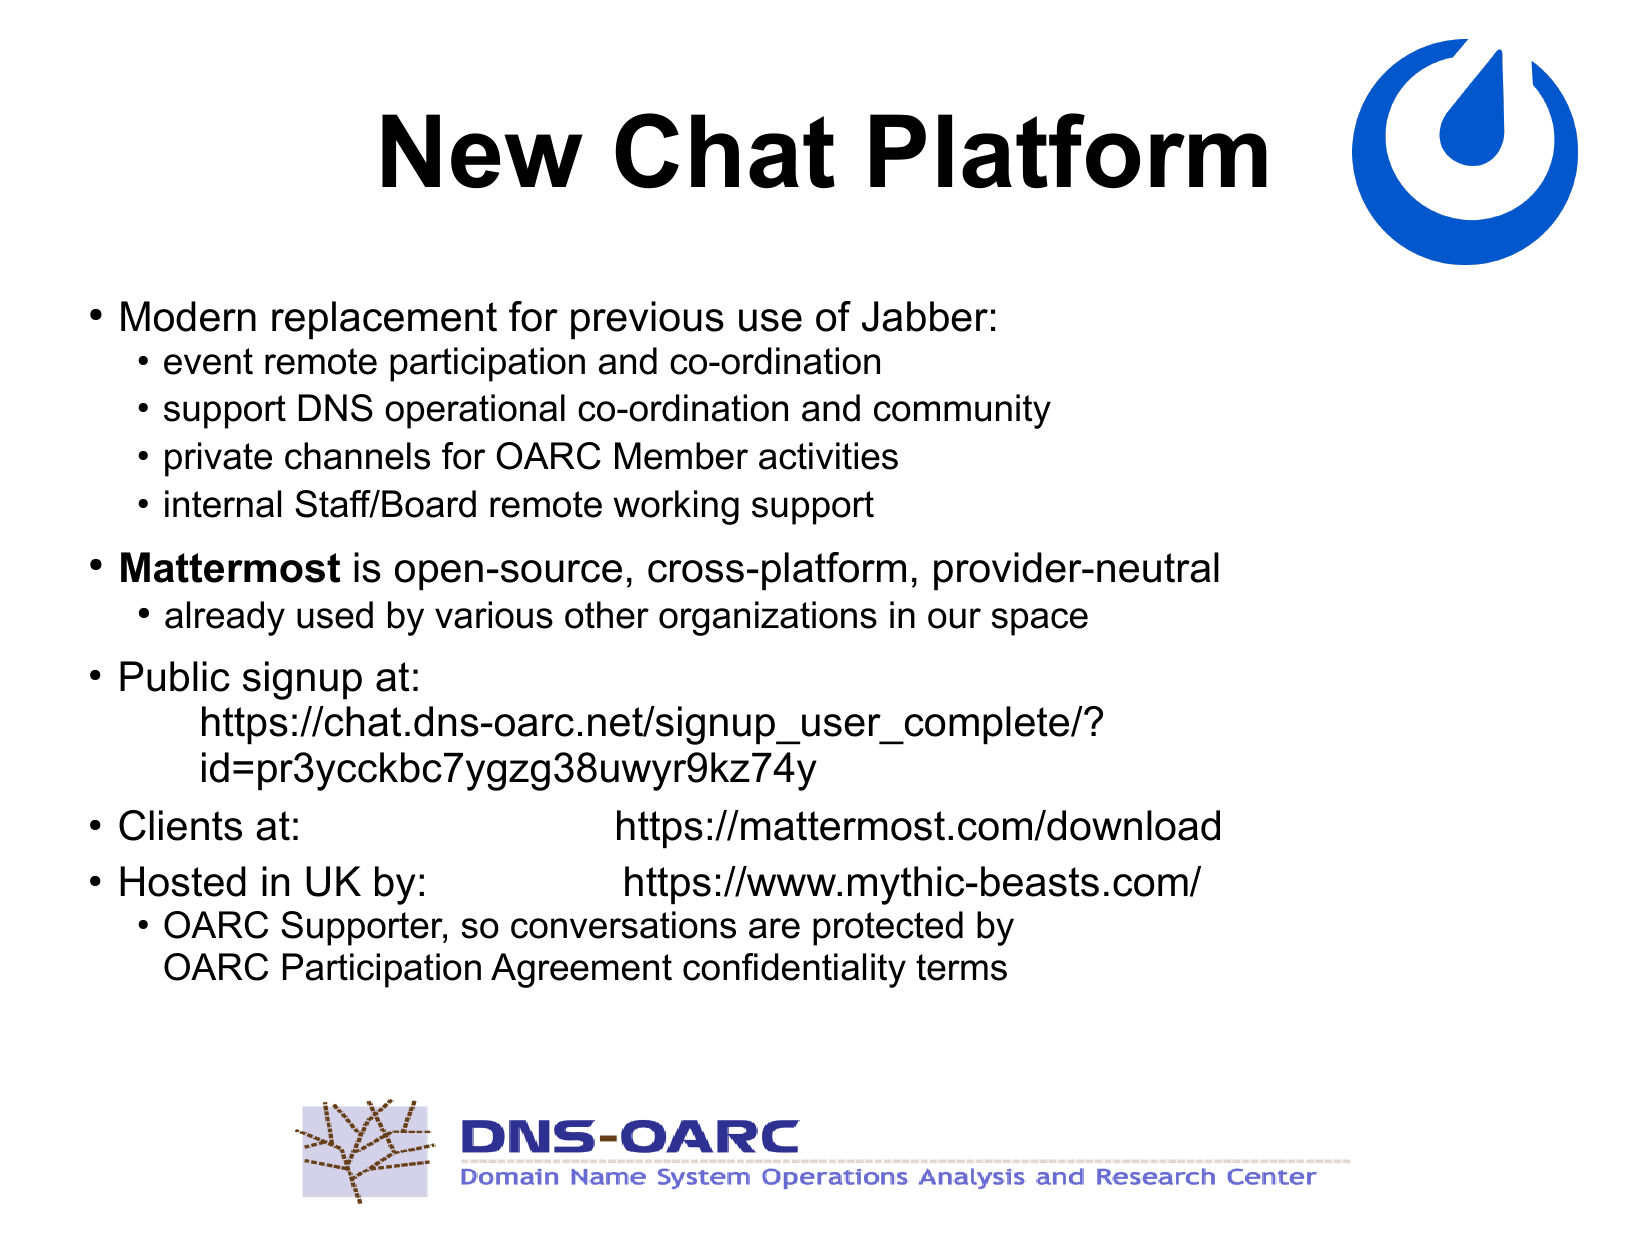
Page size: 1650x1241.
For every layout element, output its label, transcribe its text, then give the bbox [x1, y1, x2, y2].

picture [1352, 39, 1578, 265]
title New Chat Platform [82, 49, 1352, 257]
list Modern replacement for previous use of Jabber: event remote participation and co-ordination support DNS operational co-ordination and community private channels for OARC Member activities internal Staff/Board remote working support Mattermost is open-source, cross-platform, provider-neutral already used by various other organizations in our space Public signup at: https://chat.dns-oarc.net/signup_user_complete/?id=pr3ycckbc7ygzg38uwyr9kz74y Clients at: https://mattermost.com/download Hosted in UK by: https://www.mythic-beasts.com/ OARC Supporter, so conversations are protected by OARC Participation Agreement confidentiality terms [82, 290, 1568, 1010]
picture [235, 1092, 1385, 1211]
